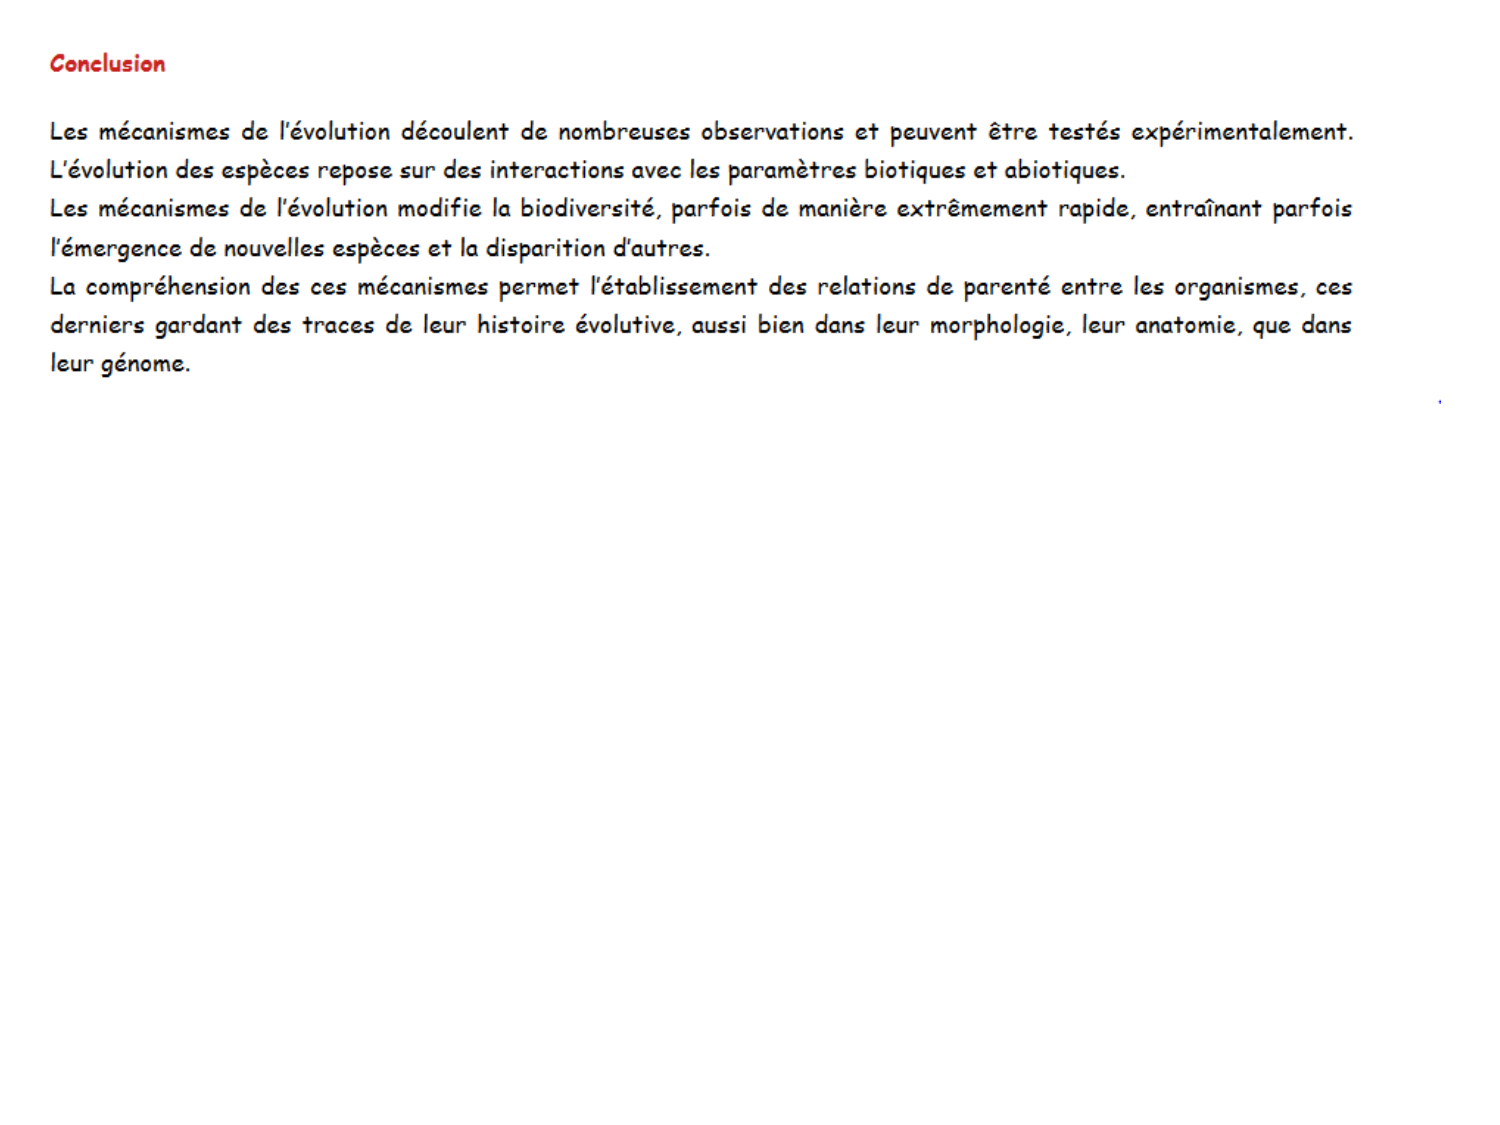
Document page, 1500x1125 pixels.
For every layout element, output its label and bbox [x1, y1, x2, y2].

picture [23, 38, 1441, 404]
